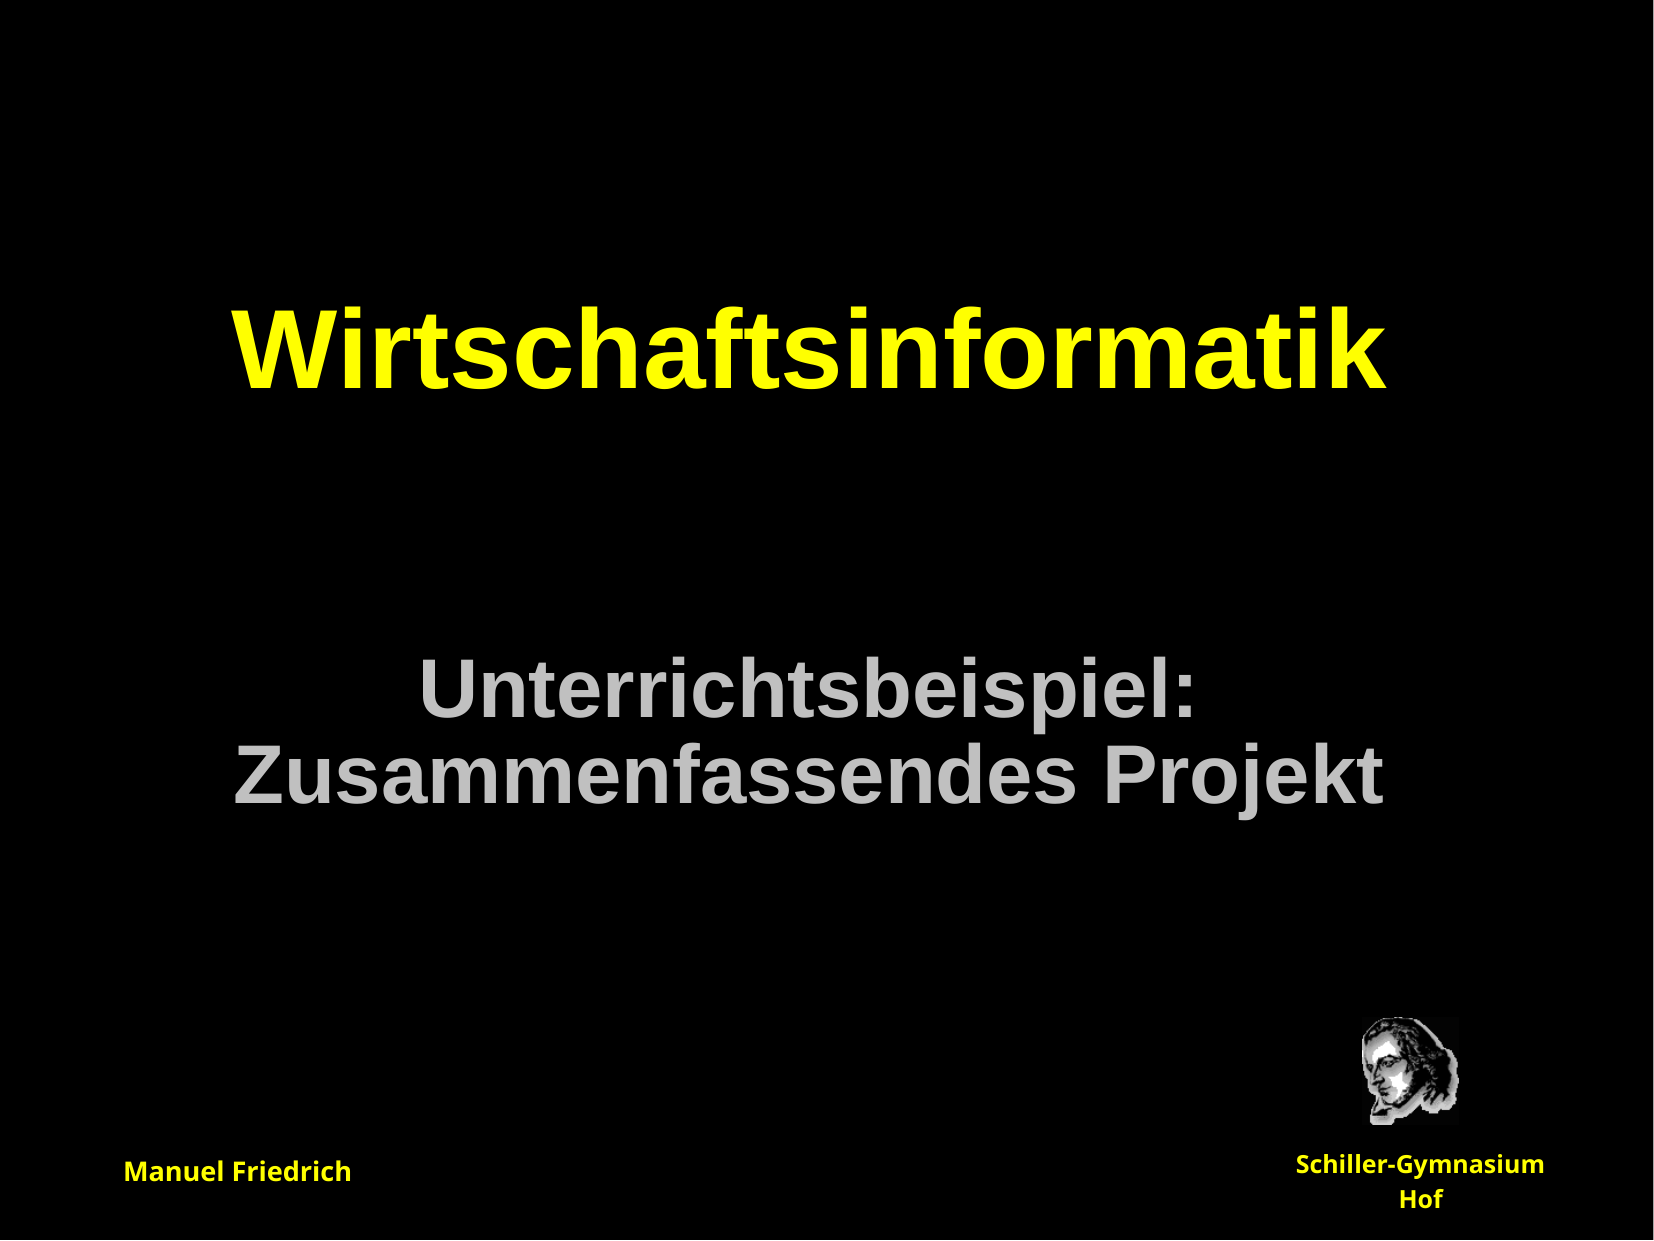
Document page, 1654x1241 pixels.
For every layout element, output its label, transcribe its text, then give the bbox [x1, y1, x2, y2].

text_box Manuel Friedrich [123, 1151, 353, 1191]
text_box Wirtschaftsinformatik Unterrichtsbeispiel: Zusammenfassendes Projekt [230, 295, 1388, 821]
picture [1362, 1017, 1459, 1126]
text_box Schiller-Gymnasium Hof [1295, 1145, 1546, 1216]
